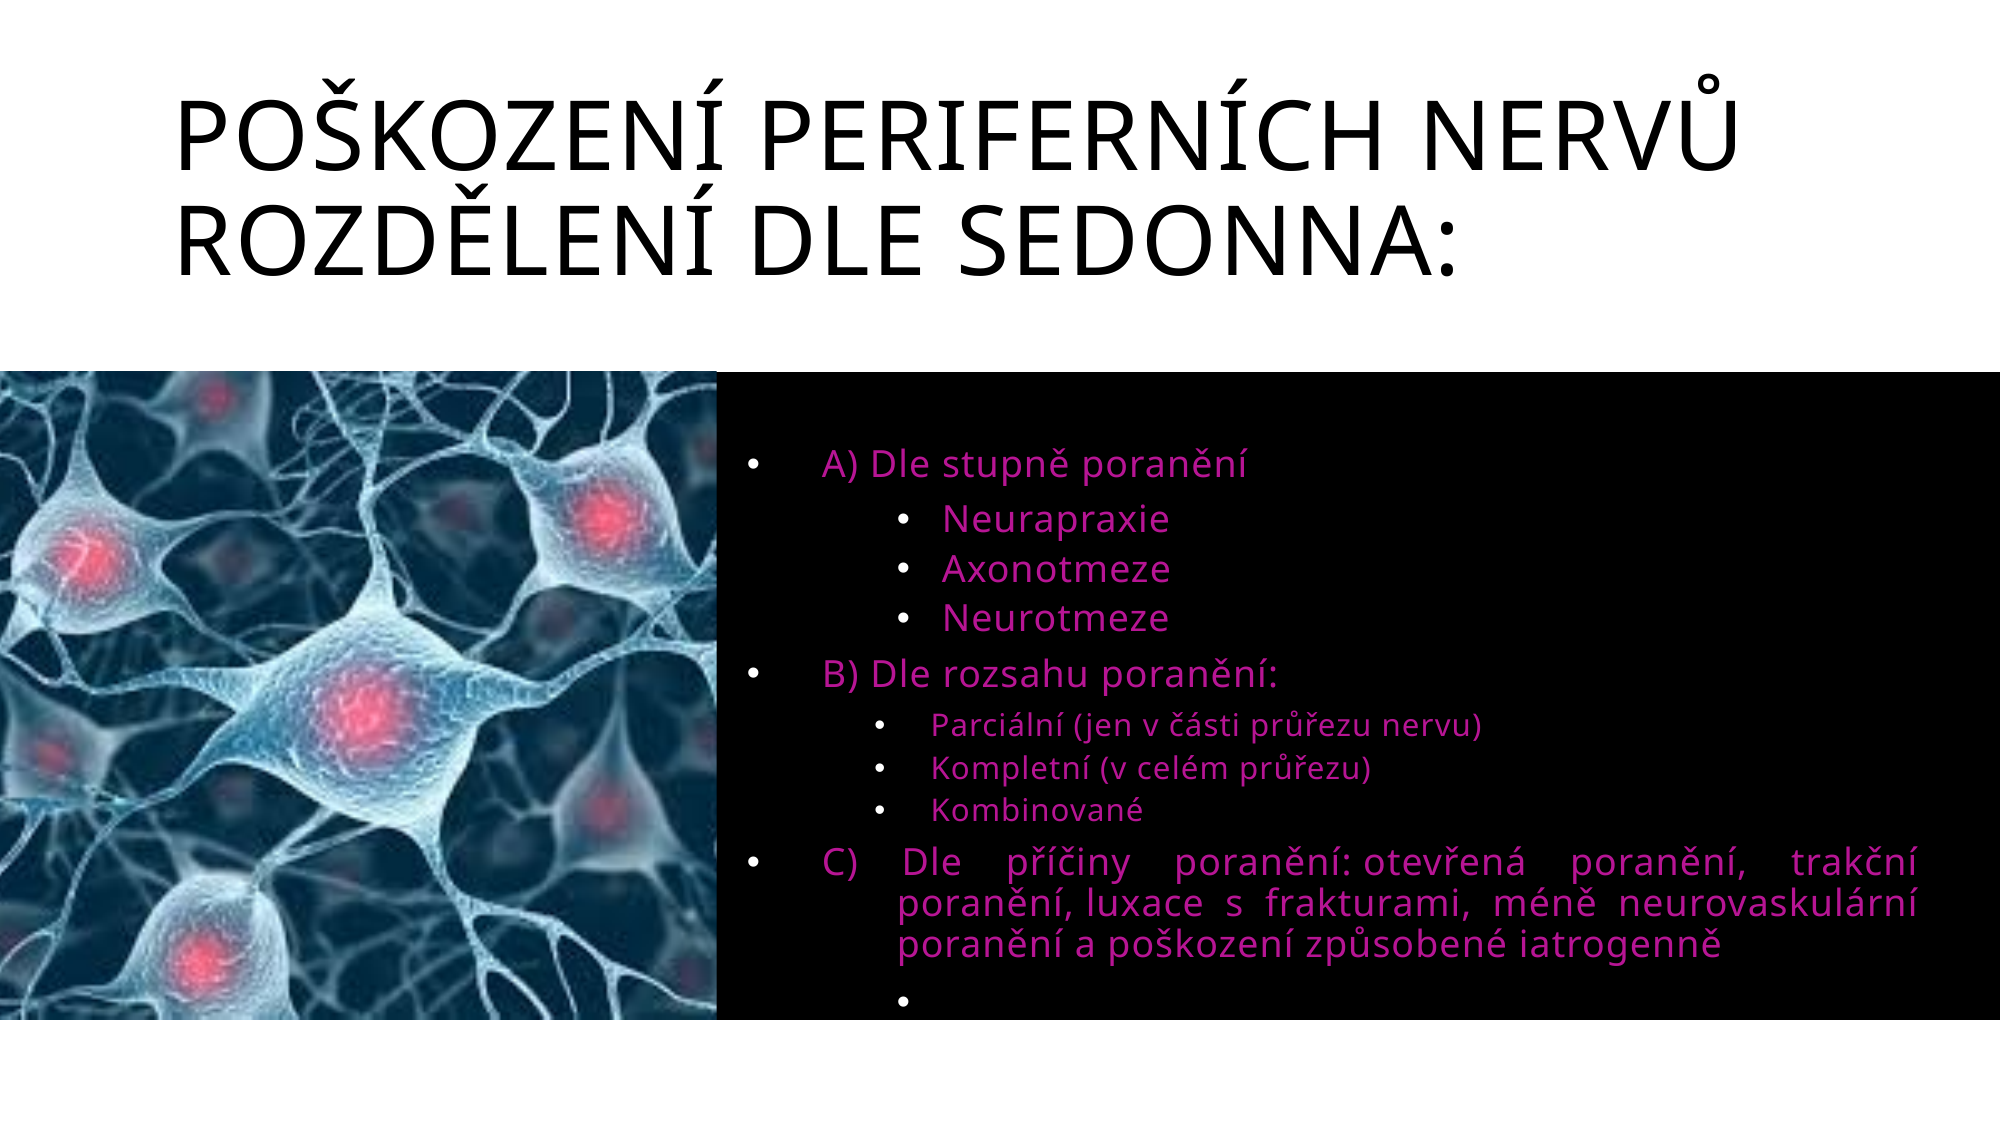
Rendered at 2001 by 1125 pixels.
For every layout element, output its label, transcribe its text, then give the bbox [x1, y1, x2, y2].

list A) Dle stupně poranění Neurapraxie Axonotmeze Neurotmeze B) Dle rozsahu poranění: Parciální (jen v části průřezu nervu) Kompletní (v celém průřezu) Kombinované C) Dle příčiny poranění: otevřená poranění, trakční poranění, luxace s frakturami, méně neurovaskulární poranění a poškození způsobené iatrogenně [731, 350, 1948, 1117]
text_box [0, 0, 2000, 1125]
picture [590, 389, 599, 394]
title Poškození periferních nervů rozdělení dle sedonna: [157, 52, 1842, 332]
picture [0, 371, 717, 1020]
